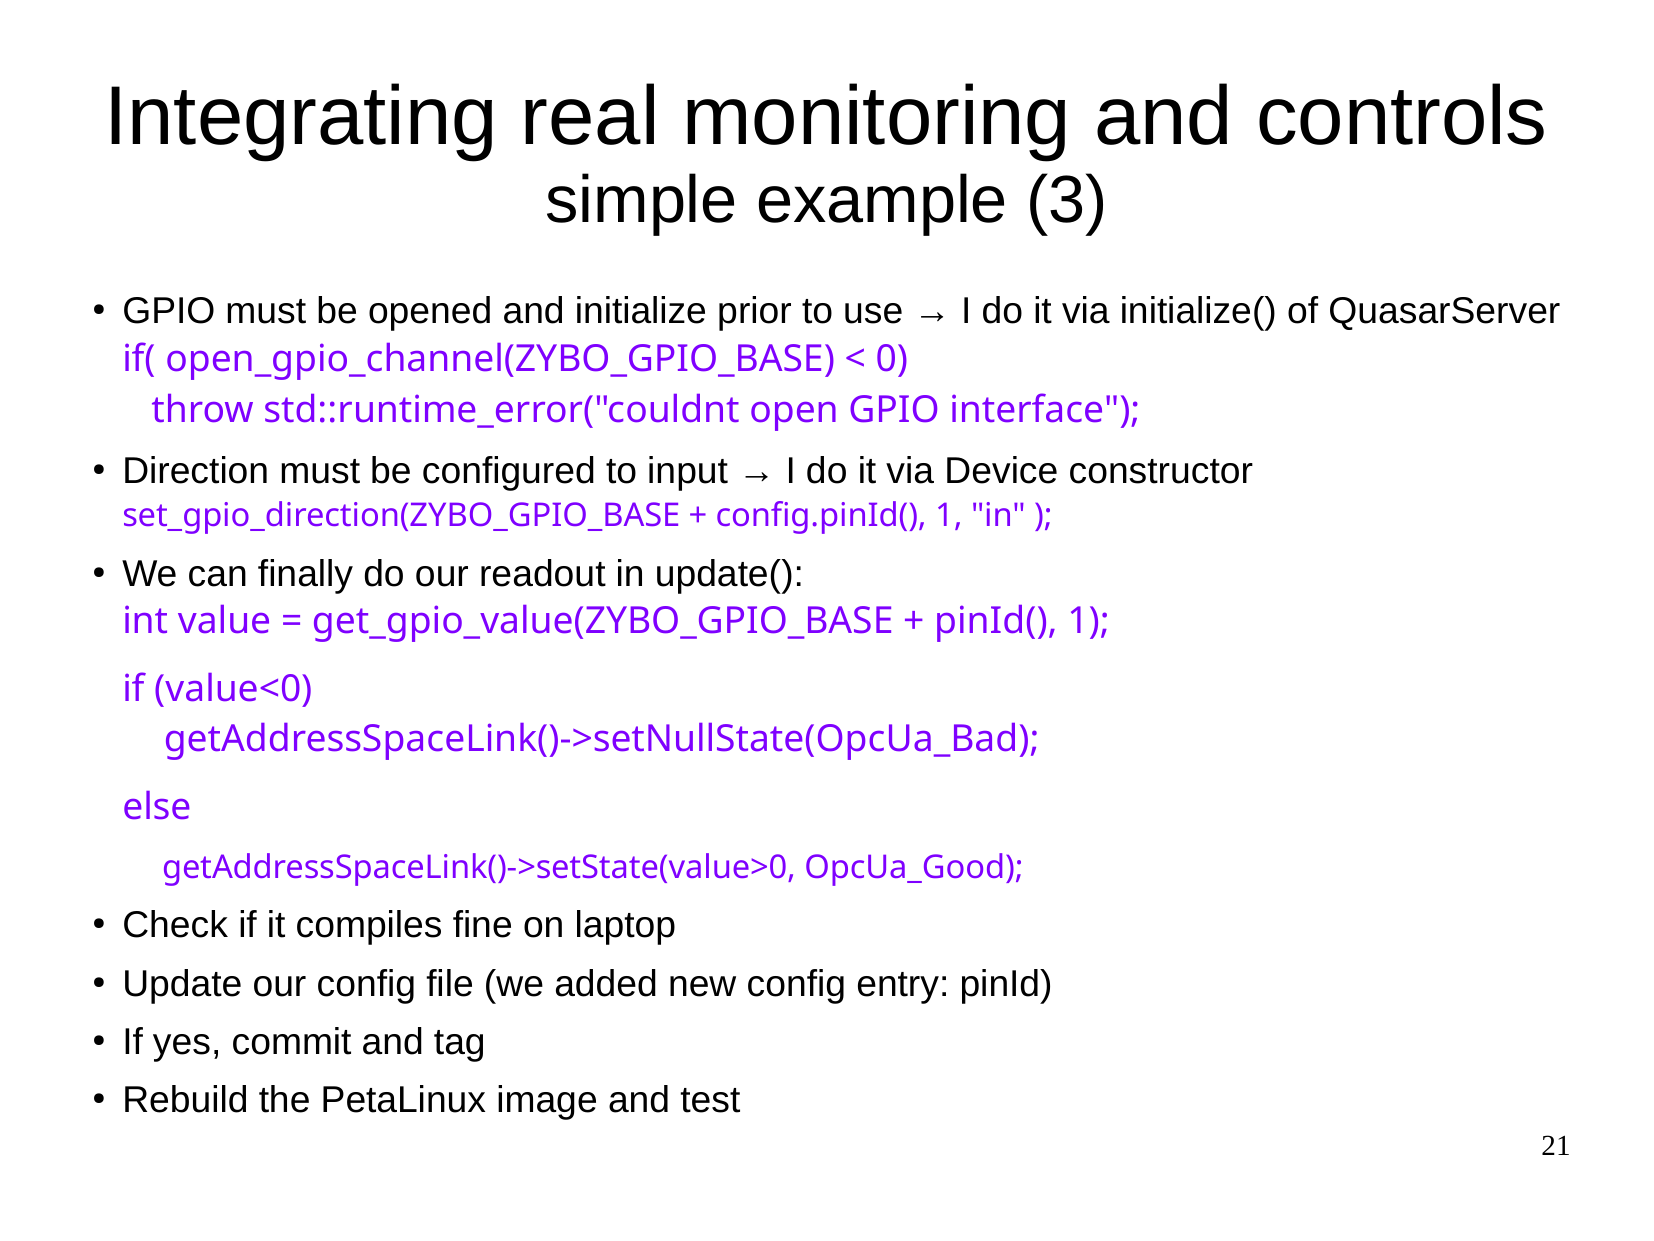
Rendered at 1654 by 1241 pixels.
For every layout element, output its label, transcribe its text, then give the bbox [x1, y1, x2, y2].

list GPIO must be opened and initialize prior to use → I do it via initialize() of QuasarServer if( open_gpio_channel(ZYBO_GPIO_BASE) < 0) throw std::runtime_error("couldnt open GPIO interface"); Direction must be configured to input → I do it via Device constructor set_gpio_direction(ZYBO_GPIO_BASE + config.pinId(), 1, "in" ); We can finally do our readout in update(): int value = get_gpio_value(ZYBO_GPIO_BASE + pinId(), 1); if (value<0) getAddressSpaceLink()->setNullState(OpcUa_Bad); else getAddressSpaceLink()->setState(value>0, OpcUa_Good); Check if it compiles fine on laptop Update our config file (we added new config entry: pinId) If yes, commit and tag Rebuild the PetaLinux image and test [82, 290, 1583, 1158]
title Integrating real monitoring and controls simple example (3) [82, 49, 1571, 257]
